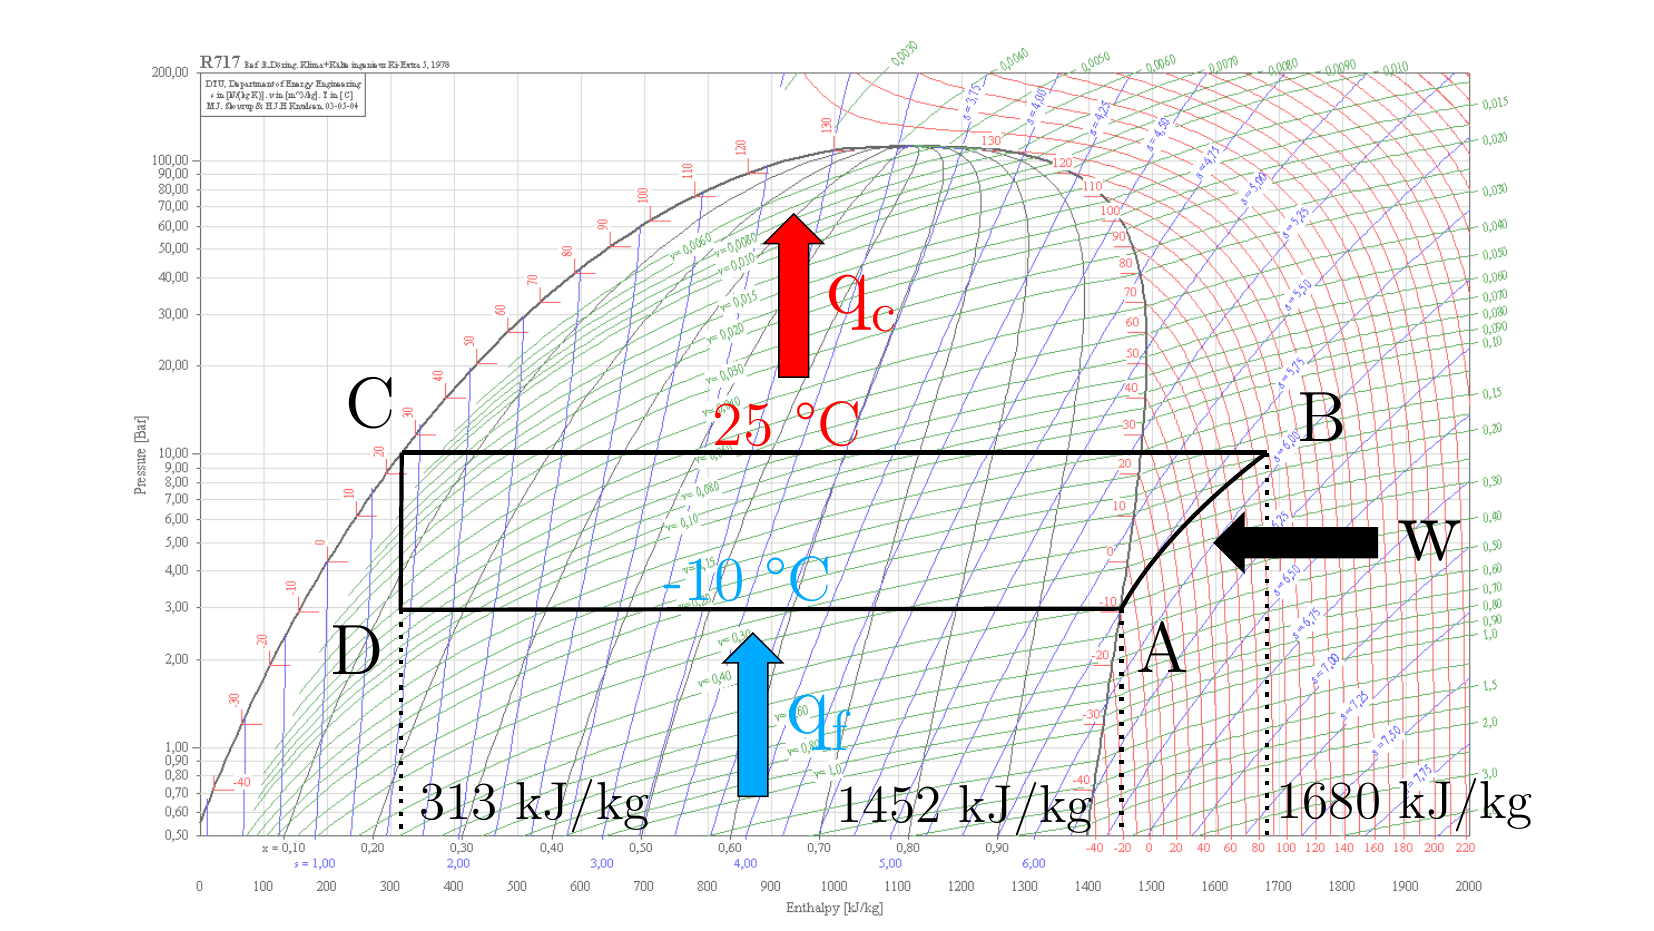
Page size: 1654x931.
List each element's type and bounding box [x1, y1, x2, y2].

picture [111, 9, 1536, 930]
